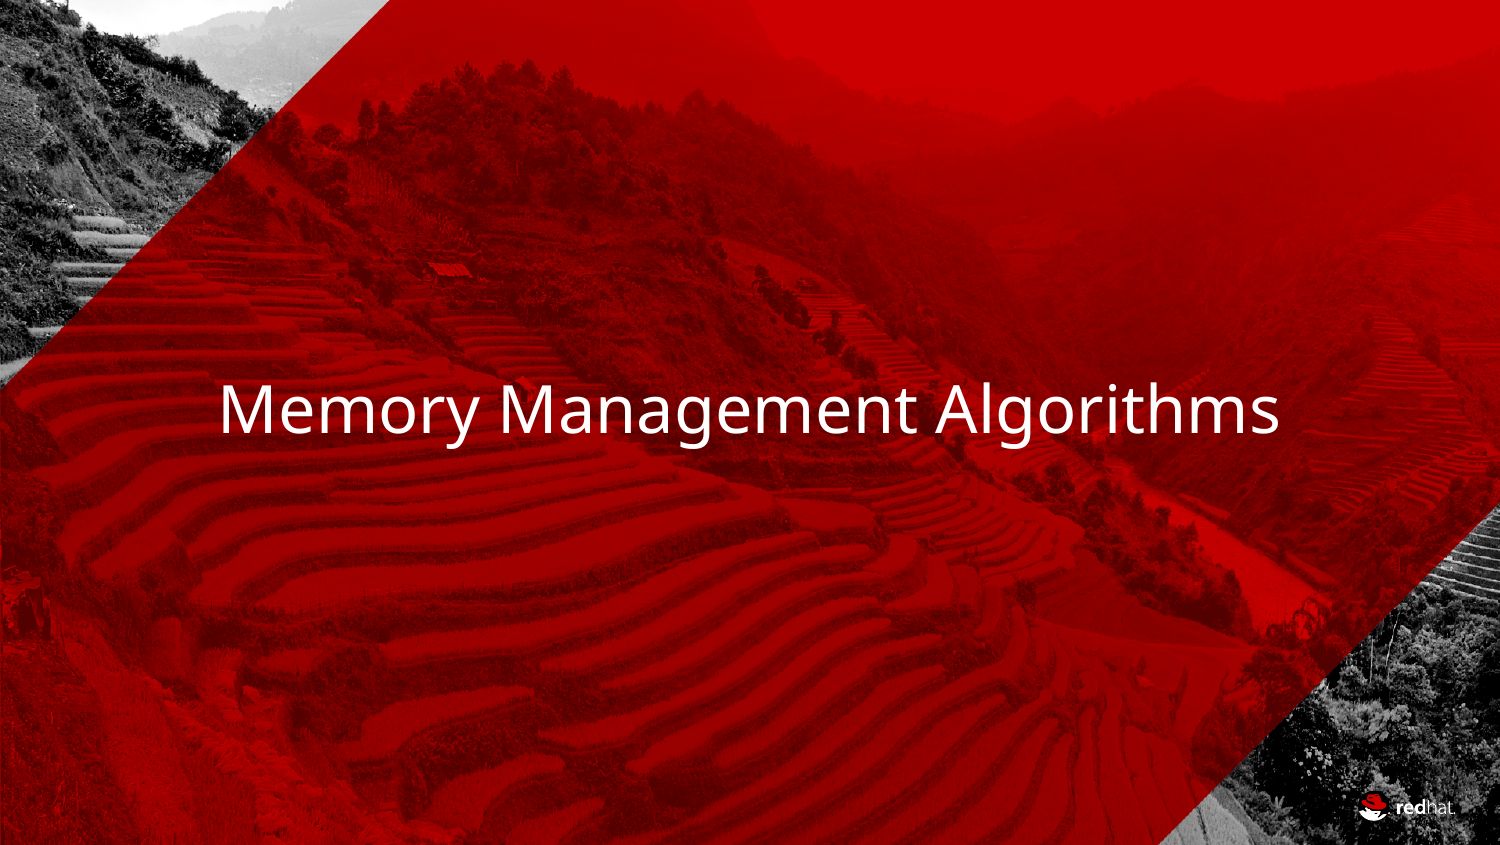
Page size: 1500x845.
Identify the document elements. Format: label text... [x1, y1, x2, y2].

picture [0, 0, 1500, 845]
title Memory Management Algorithms [112, 330, 1388, 486]
